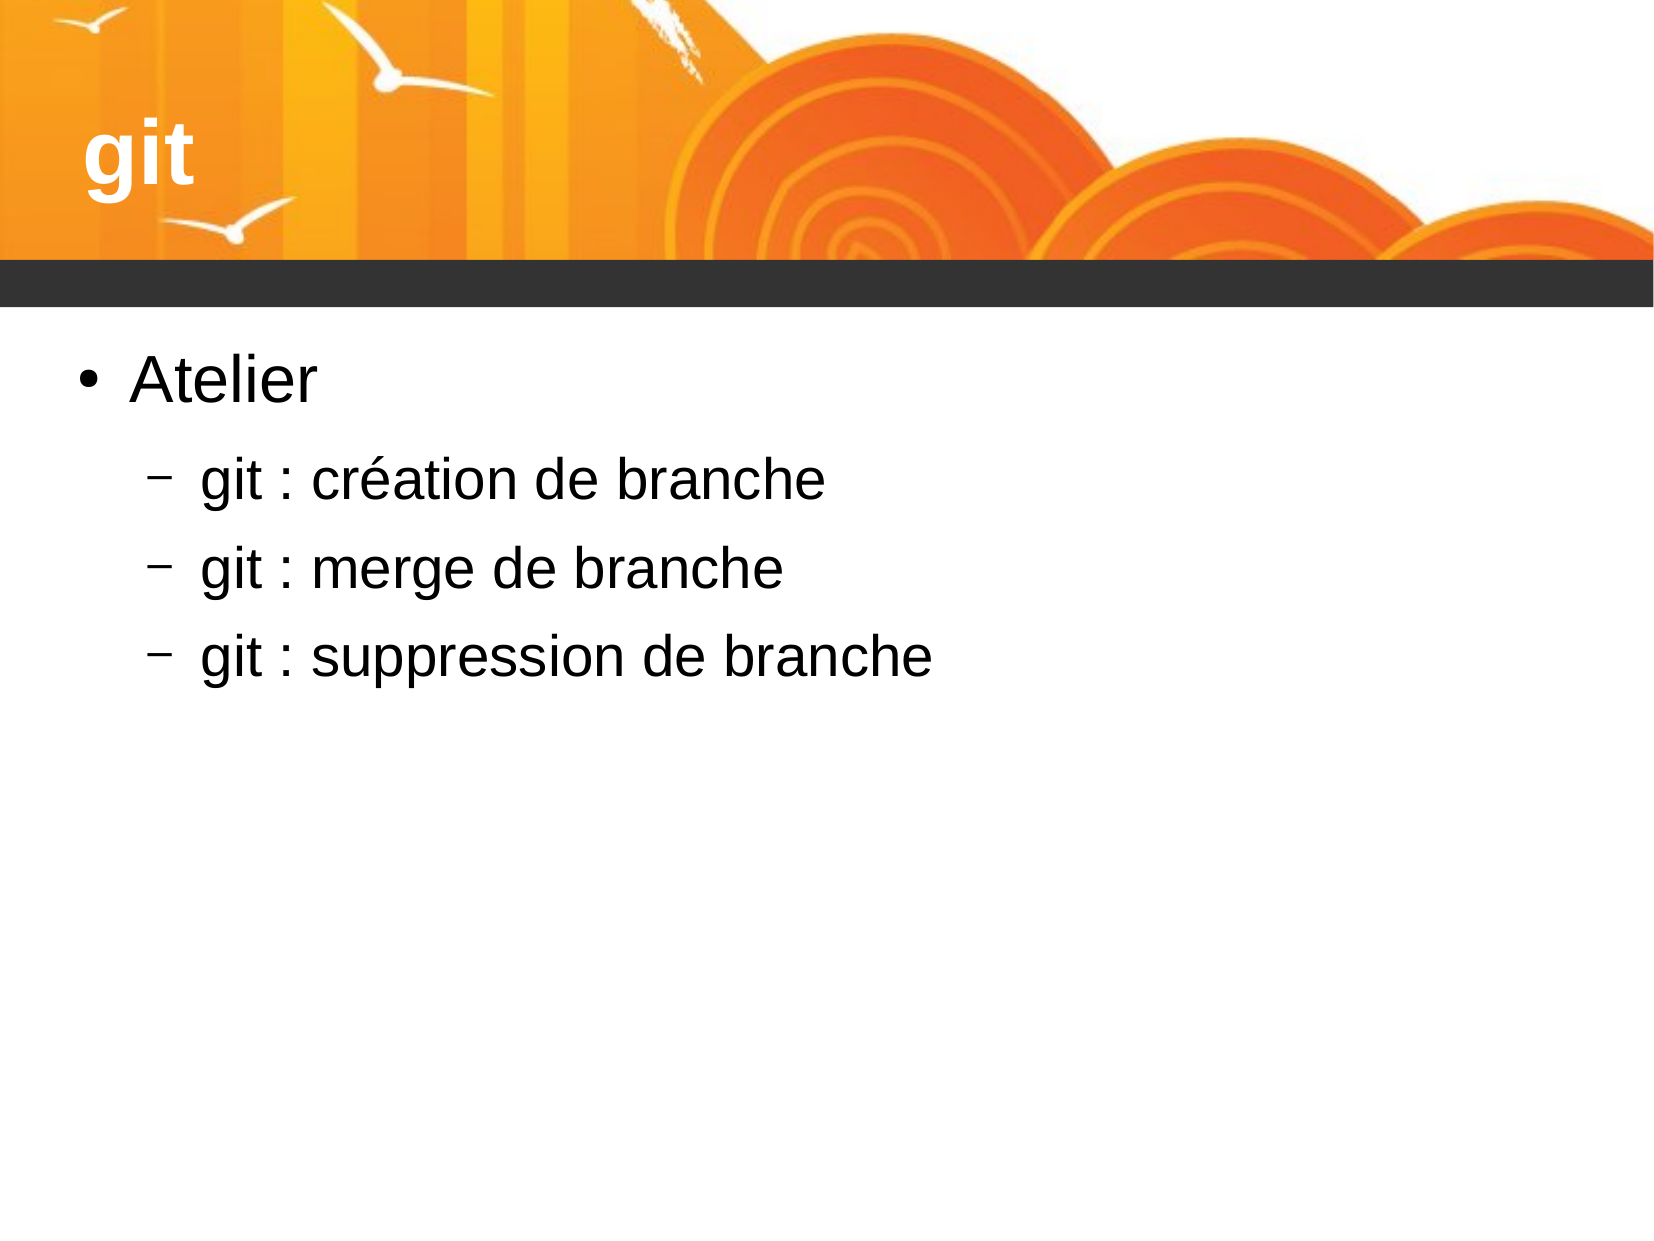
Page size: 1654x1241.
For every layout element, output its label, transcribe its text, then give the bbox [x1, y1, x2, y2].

list Atelier git : création de branche git : merge de branche git : suppression de branche [59, 342, 1595, 1062]
title git [82, 49, 1571, 257]
